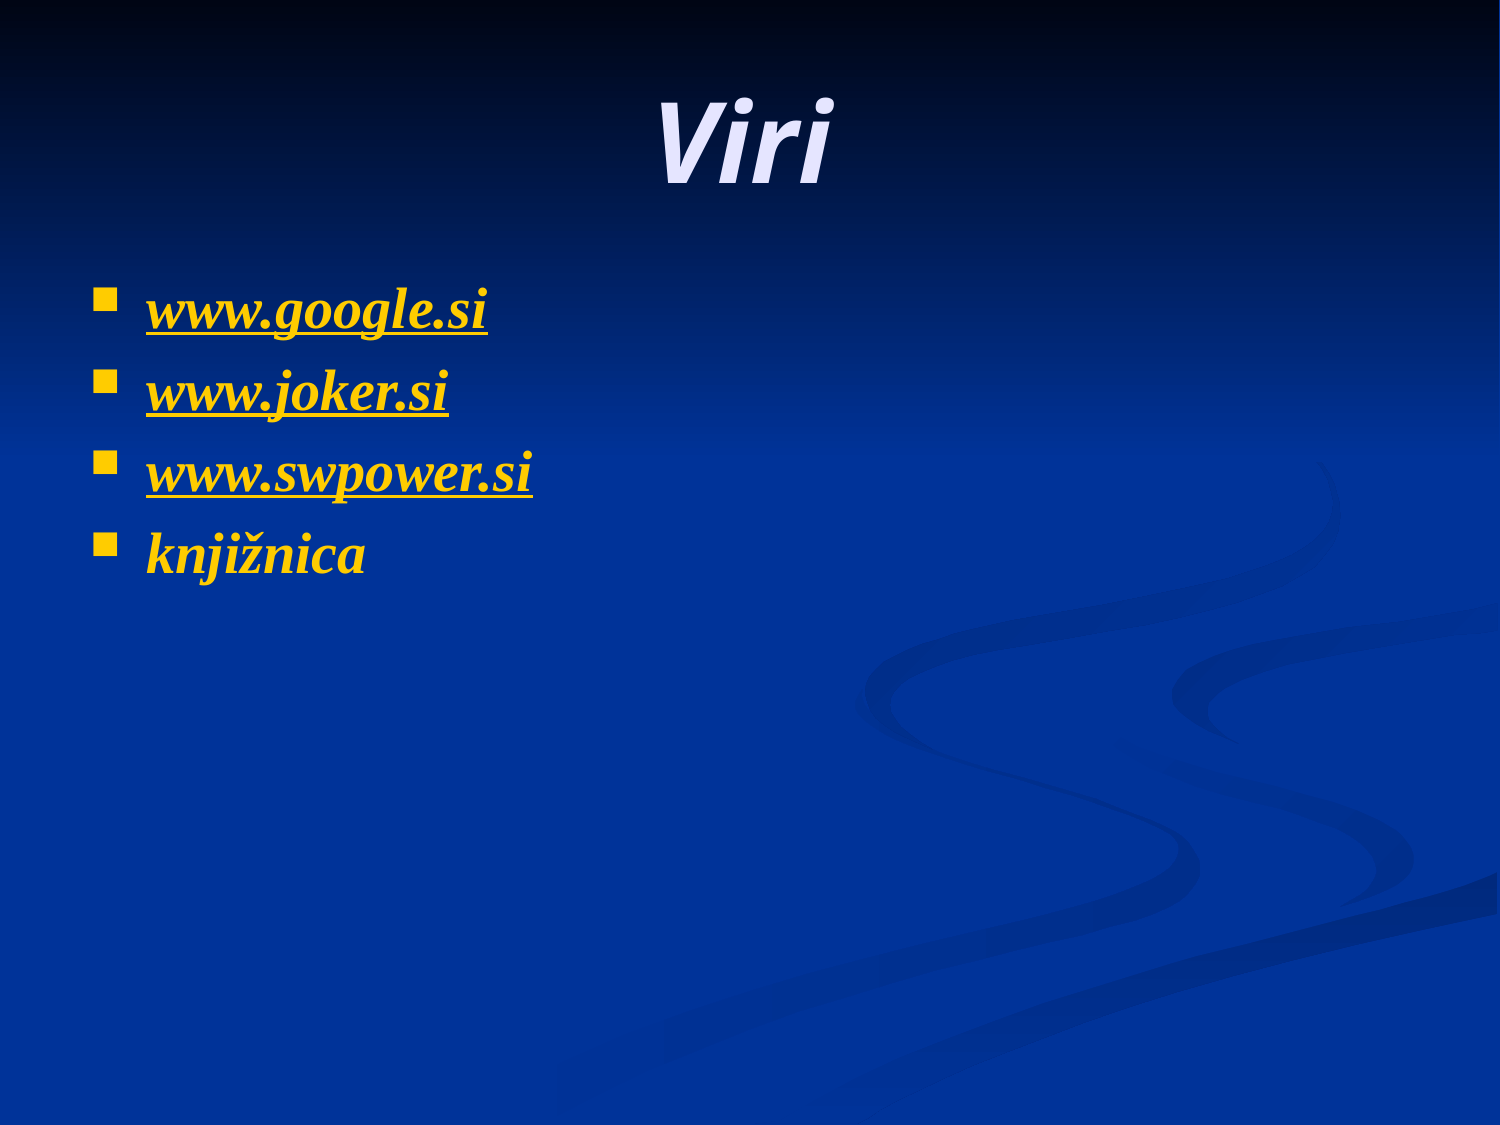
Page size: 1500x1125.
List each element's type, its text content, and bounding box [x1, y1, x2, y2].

title Viri [75, 45, 1425, 233]
list www.google.si www.joker.si www.swpower.si knjižnica [75, 262, 1425, 1005]
